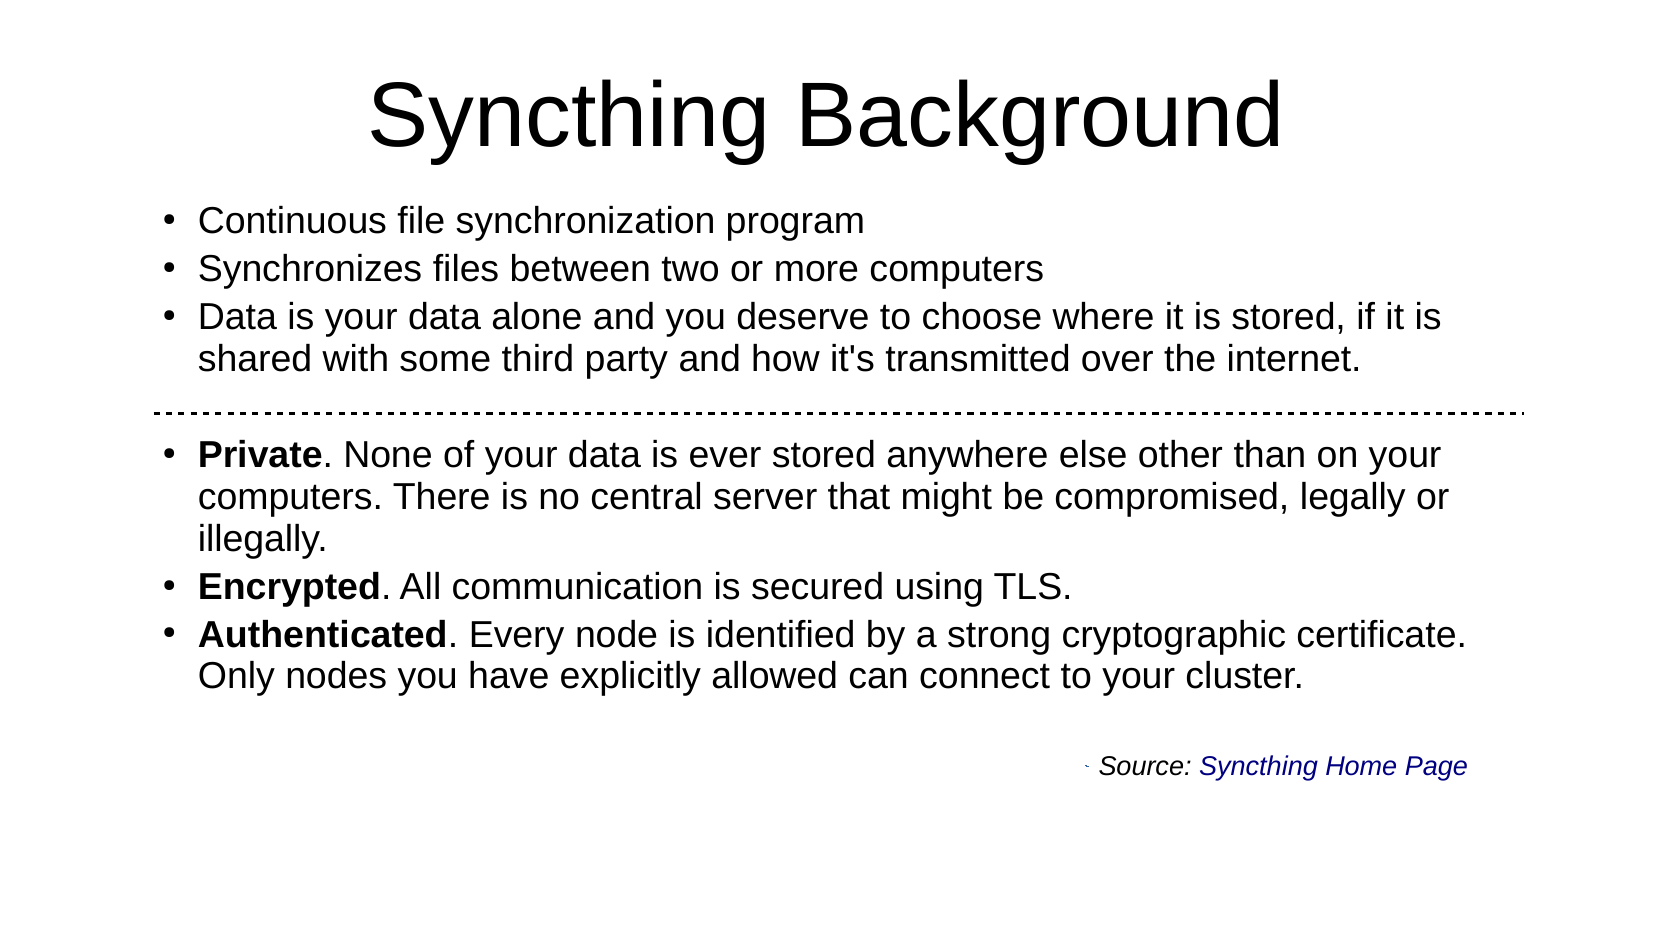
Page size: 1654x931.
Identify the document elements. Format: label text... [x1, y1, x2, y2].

title Syncthing Background [82, 37, 1571, 193]
text_box Continuous file synchronization program Synchronizes files between two or more computers Data is your data alone and you deserve to choose where it is stored, if it is shared with some third party and how it's transmitted over the internet. Private. None of your data is ever stored anywhere else other than on your computers. There is no central server that might be compromised, legally or illegally. Encrypted. All communication is secured using TLS. Authenticated. Every node is identified by a strong cryptographic certificate. Only nodes you have explicitly allowed can connect to your cluster. Source: Syncthing Home Page [147, 192, 1495, 789]
